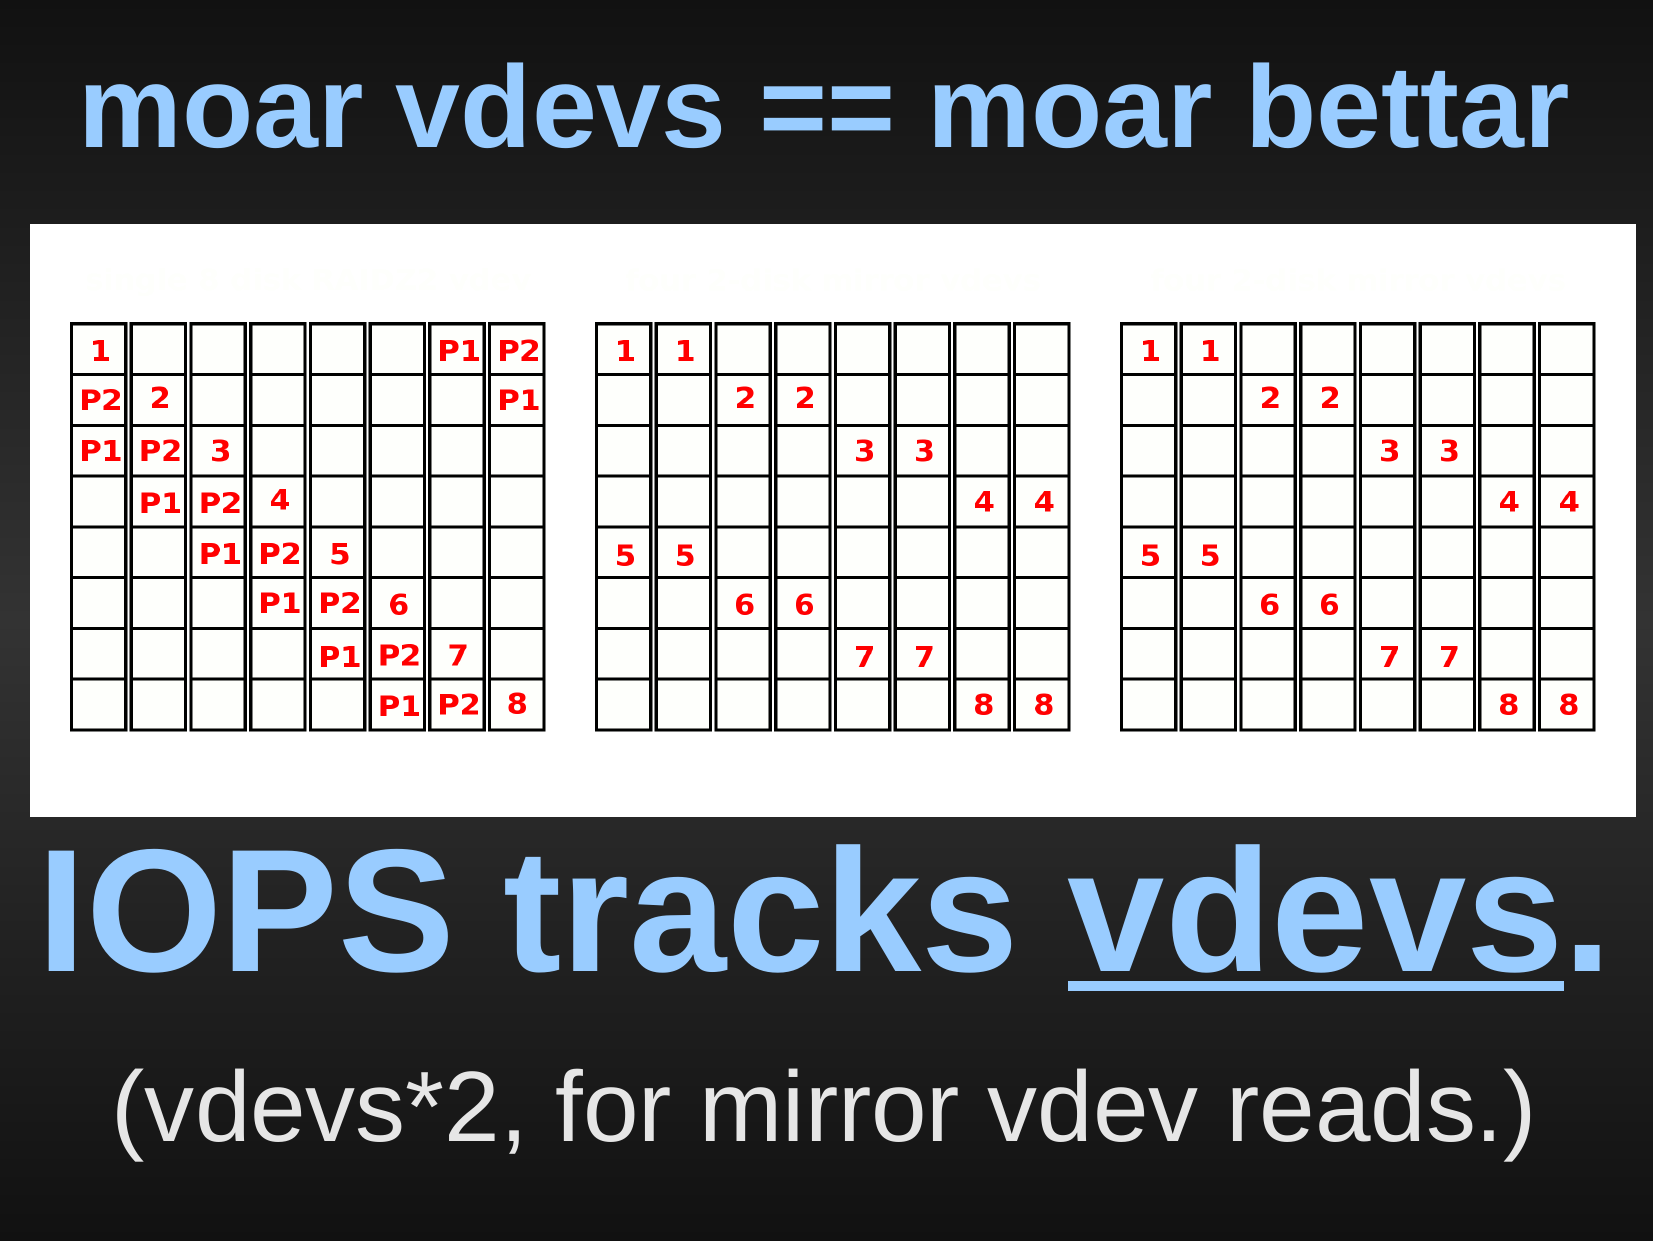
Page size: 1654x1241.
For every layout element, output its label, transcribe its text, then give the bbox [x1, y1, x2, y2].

title moar vdevs == moar bettar [0, 2, 1651, 211]
picture [30, 224, 1636, 735]
title IOPS tracks vdevs. (vdevs*2, for mirror vdev reads.) [0, 735, 1651, 1241]
